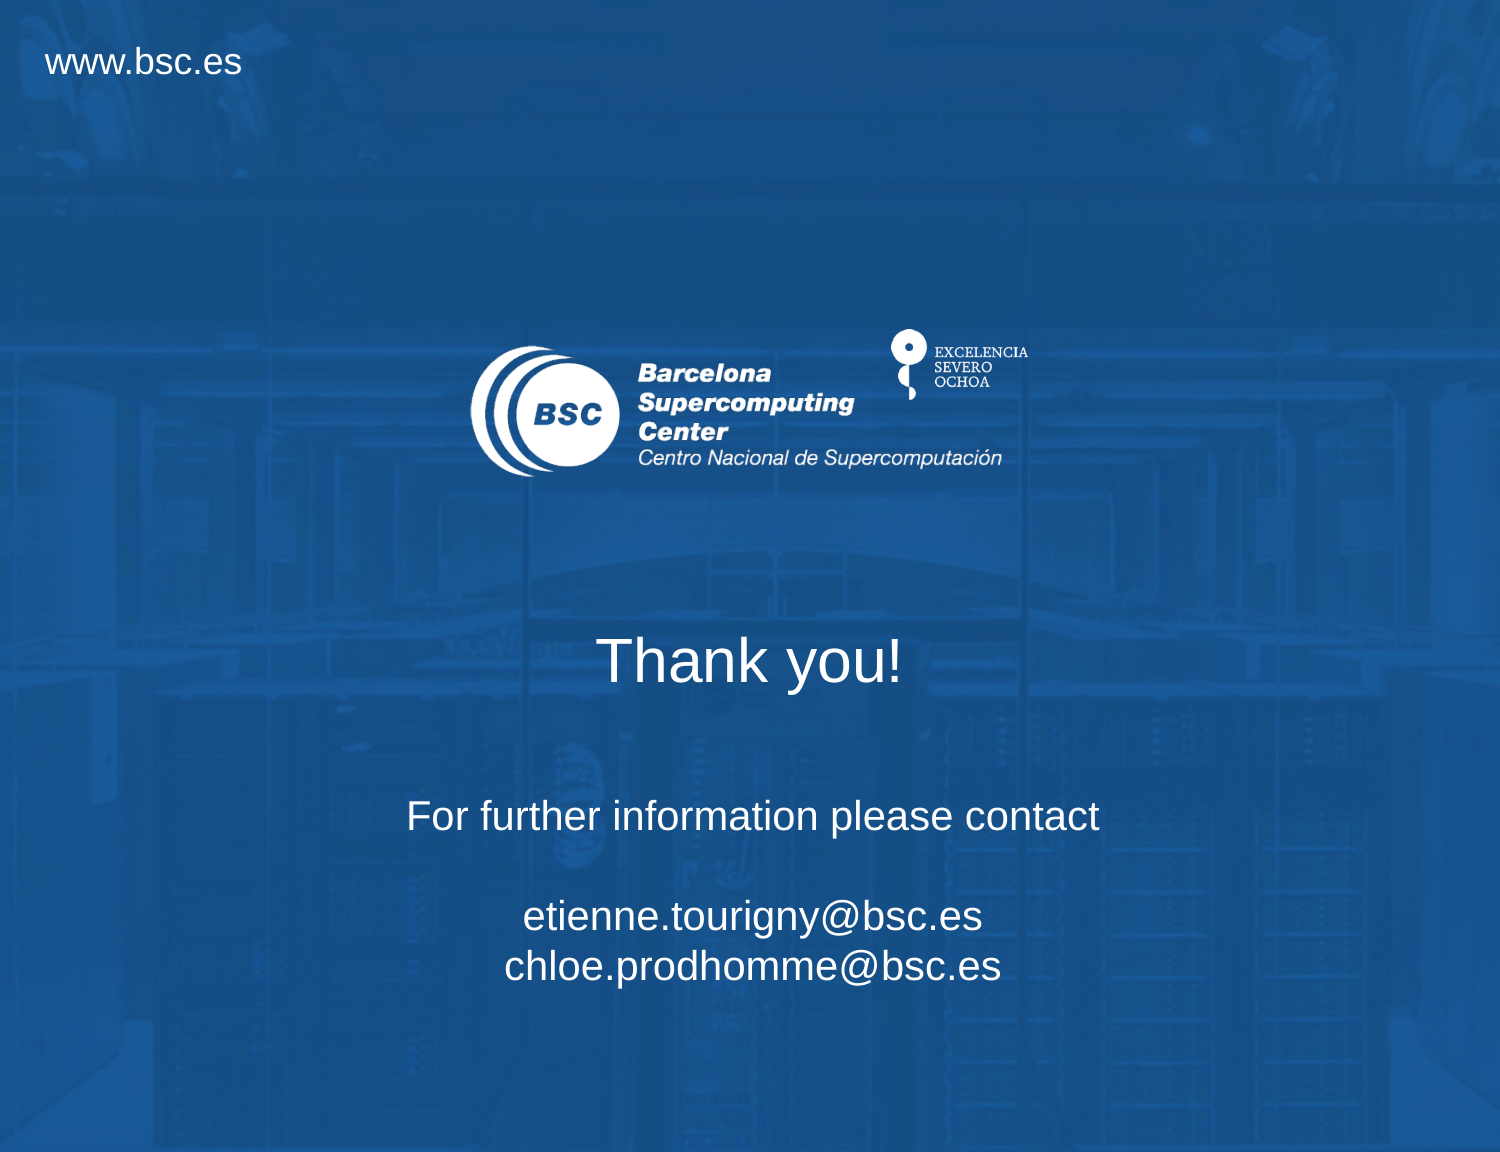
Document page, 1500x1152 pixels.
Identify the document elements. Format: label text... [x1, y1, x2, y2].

picture [0, 0, 1500, 1152]
text_box Thank you! [224, 609, 1275, 719]
text_box For further information please contact etienne.tourigny@bsc.es chloe.prodhomme@bsc.es [221, 780, 1285, 953]
